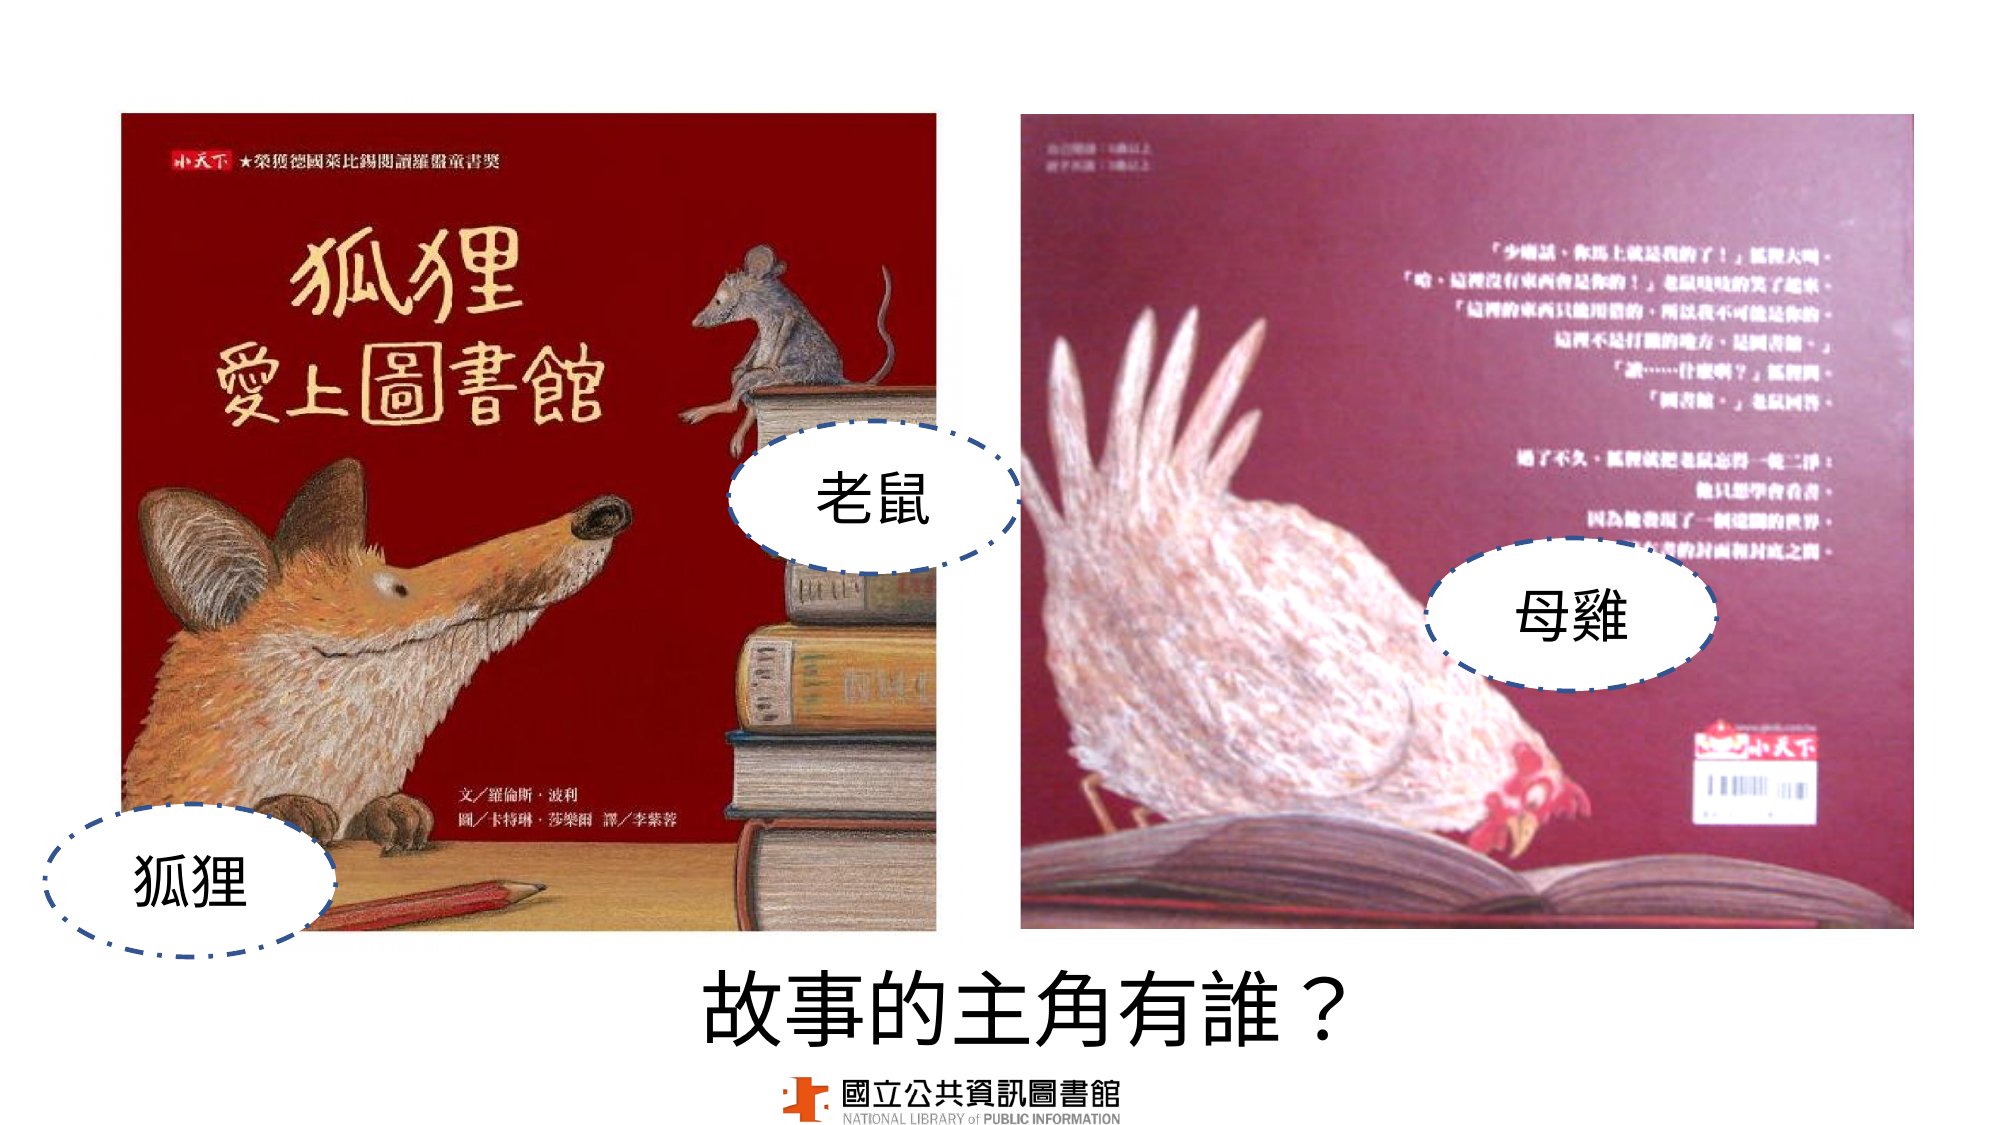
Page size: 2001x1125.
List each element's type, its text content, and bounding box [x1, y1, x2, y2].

text_box 母雞 [1425, 537, 1717, 692]
text_box 故事的主角有誰？ [200, 949, 1866, 1065]
picture [781, 1075, 1121, 1125]
text_box 狐狸 [44, 803, 336, 957]
picture [94, 939, 167, 957]
picture [94, 88, 963, 949]
text_box 老鼠 [728, 421, 1020, 575]
picture [1020, 113, 1914, 929]
